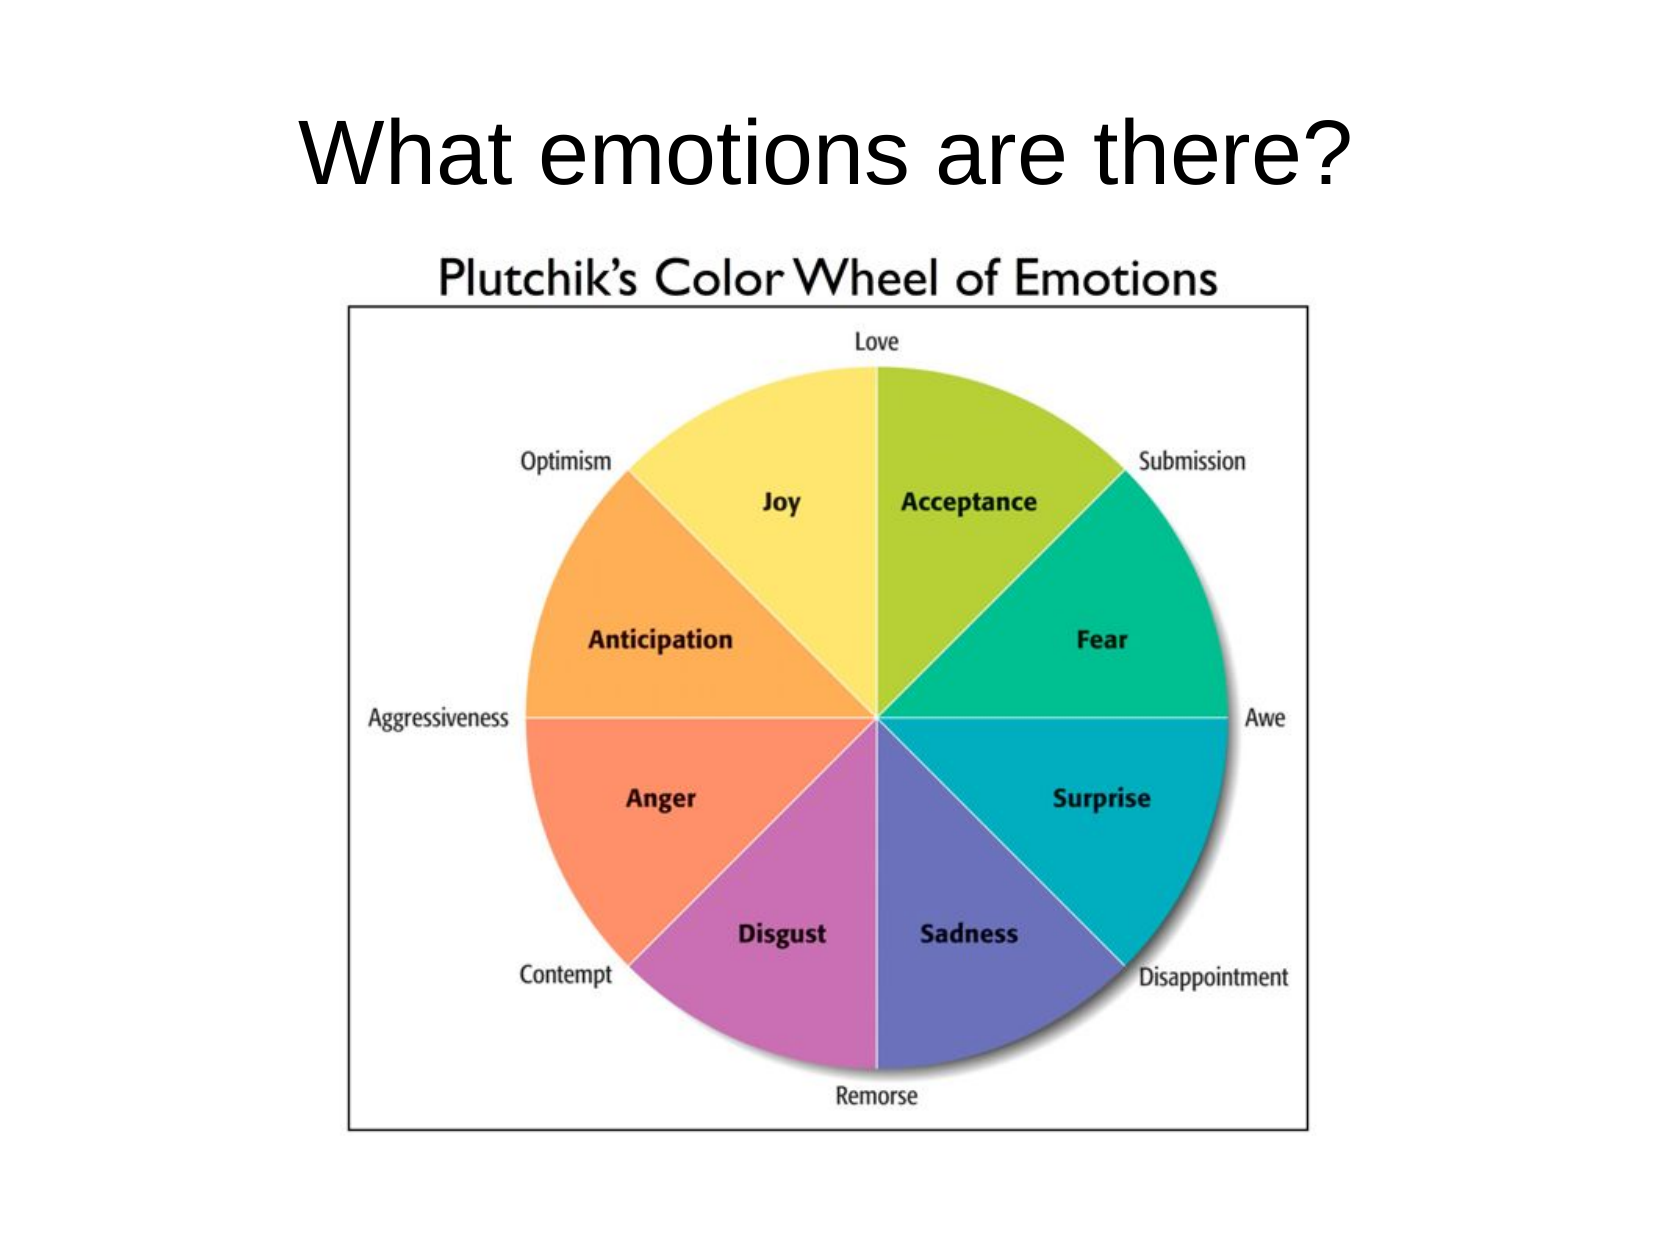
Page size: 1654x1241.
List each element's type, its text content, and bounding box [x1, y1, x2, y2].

title What emotions are there? [82, 56, 1571, 250]
picture [328, 210, 1329, 1211]
